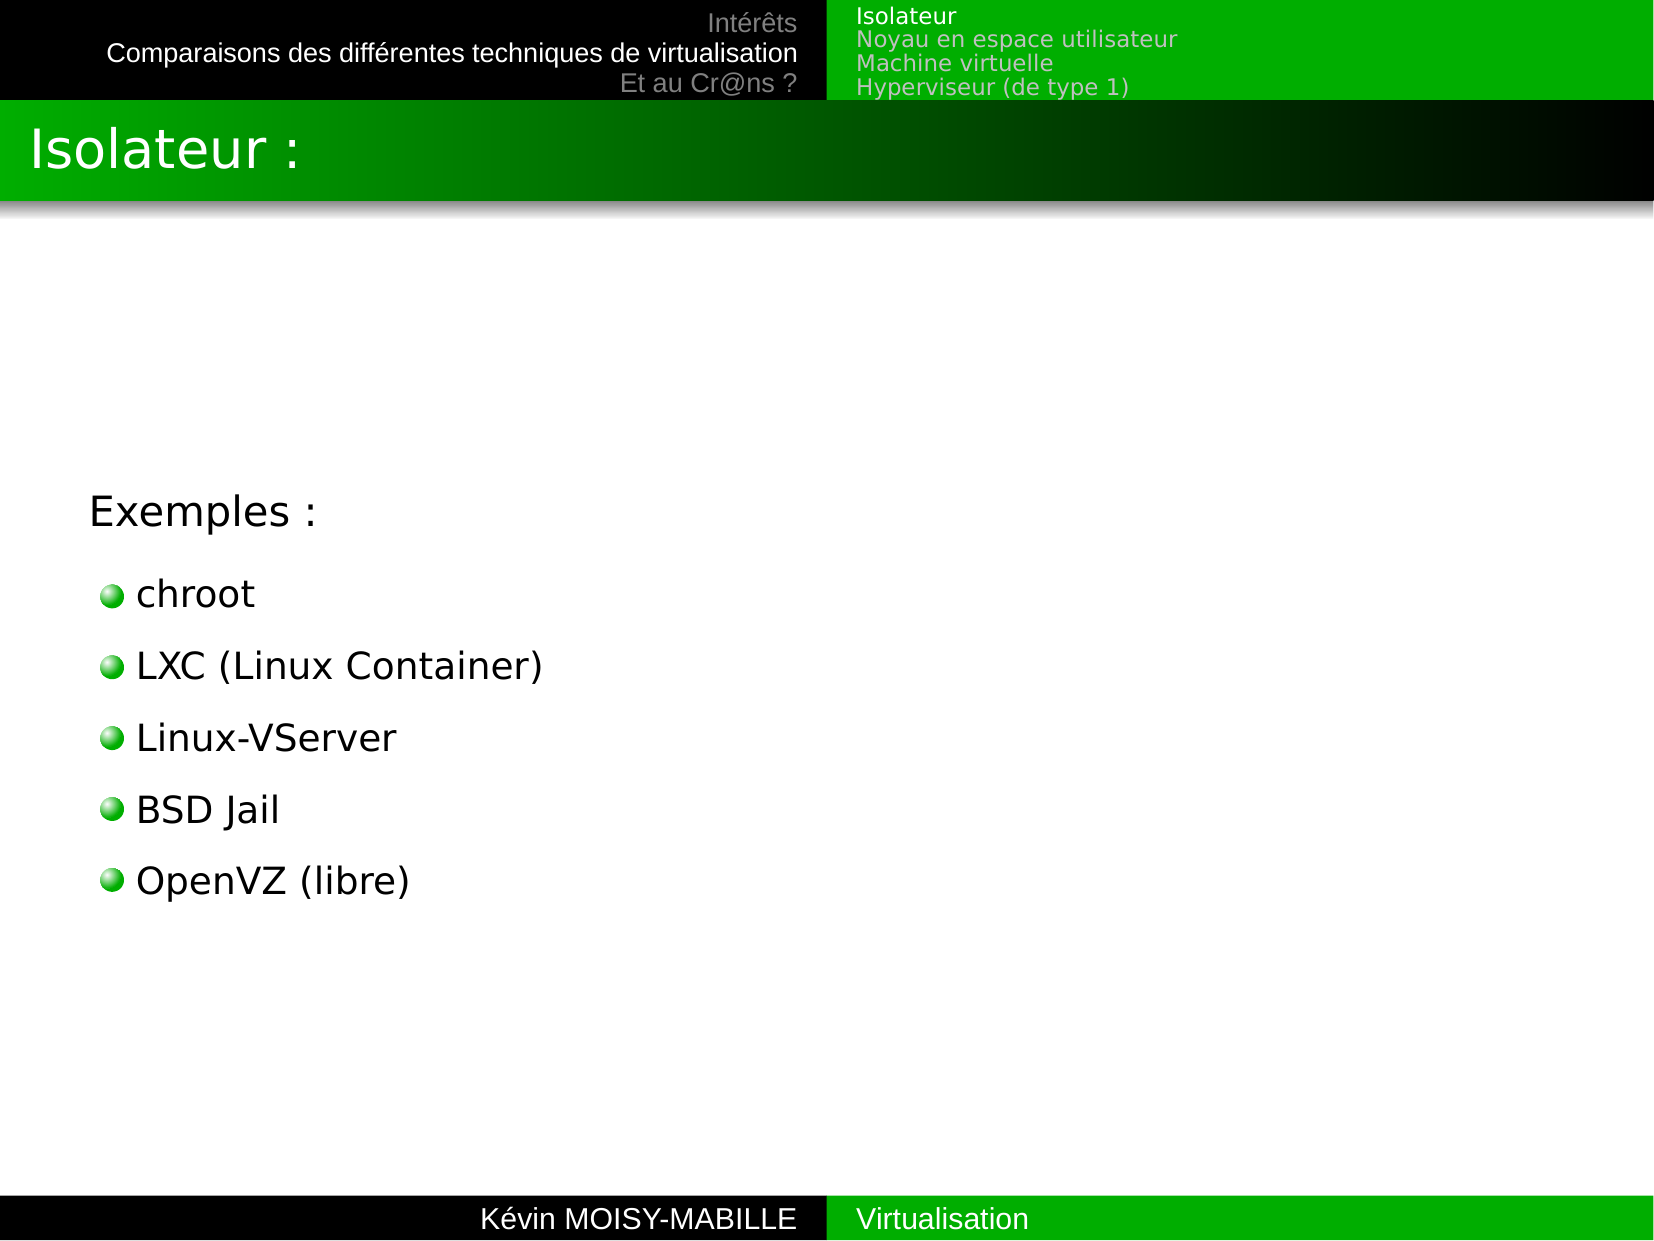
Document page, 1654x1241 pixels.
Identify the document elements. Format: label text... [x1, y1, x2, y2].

text_box [100, 584, 125, 609]
text_box [100, 797, 125, 821]
text_box Exemples : [88, 487, 562, 550]
text_box [0, 0, 1654, 219]
text_box [100, 655, 125, 680]
text_box [100, 868, 125, 892]
text_box Intérêts Comparaisons des différentes techniques de virtualisation Et au Cr@ns ? [0, 7, 798, 99]
text_box chroot LXC (Linux Container) Linux-VServer BSD Jail OpenVZ (libre) [135, 572, 1630, 904]
text_box Isolateur : [29, 118, 1654, 184]
text_box Isolateur Noyau en espace utilisateur Machine virtuelle Hyperviseur (de type 1) [856, 5, 1625, 101]
text_box [100, 726, 125, 751]
text_box Kévin MOISY-MABILLE [0, 1202, 798, 1238]
text_box Virtualisation [856, 1202, 1654, 1238]
text_box [0, 1195, 1654, 1241]
